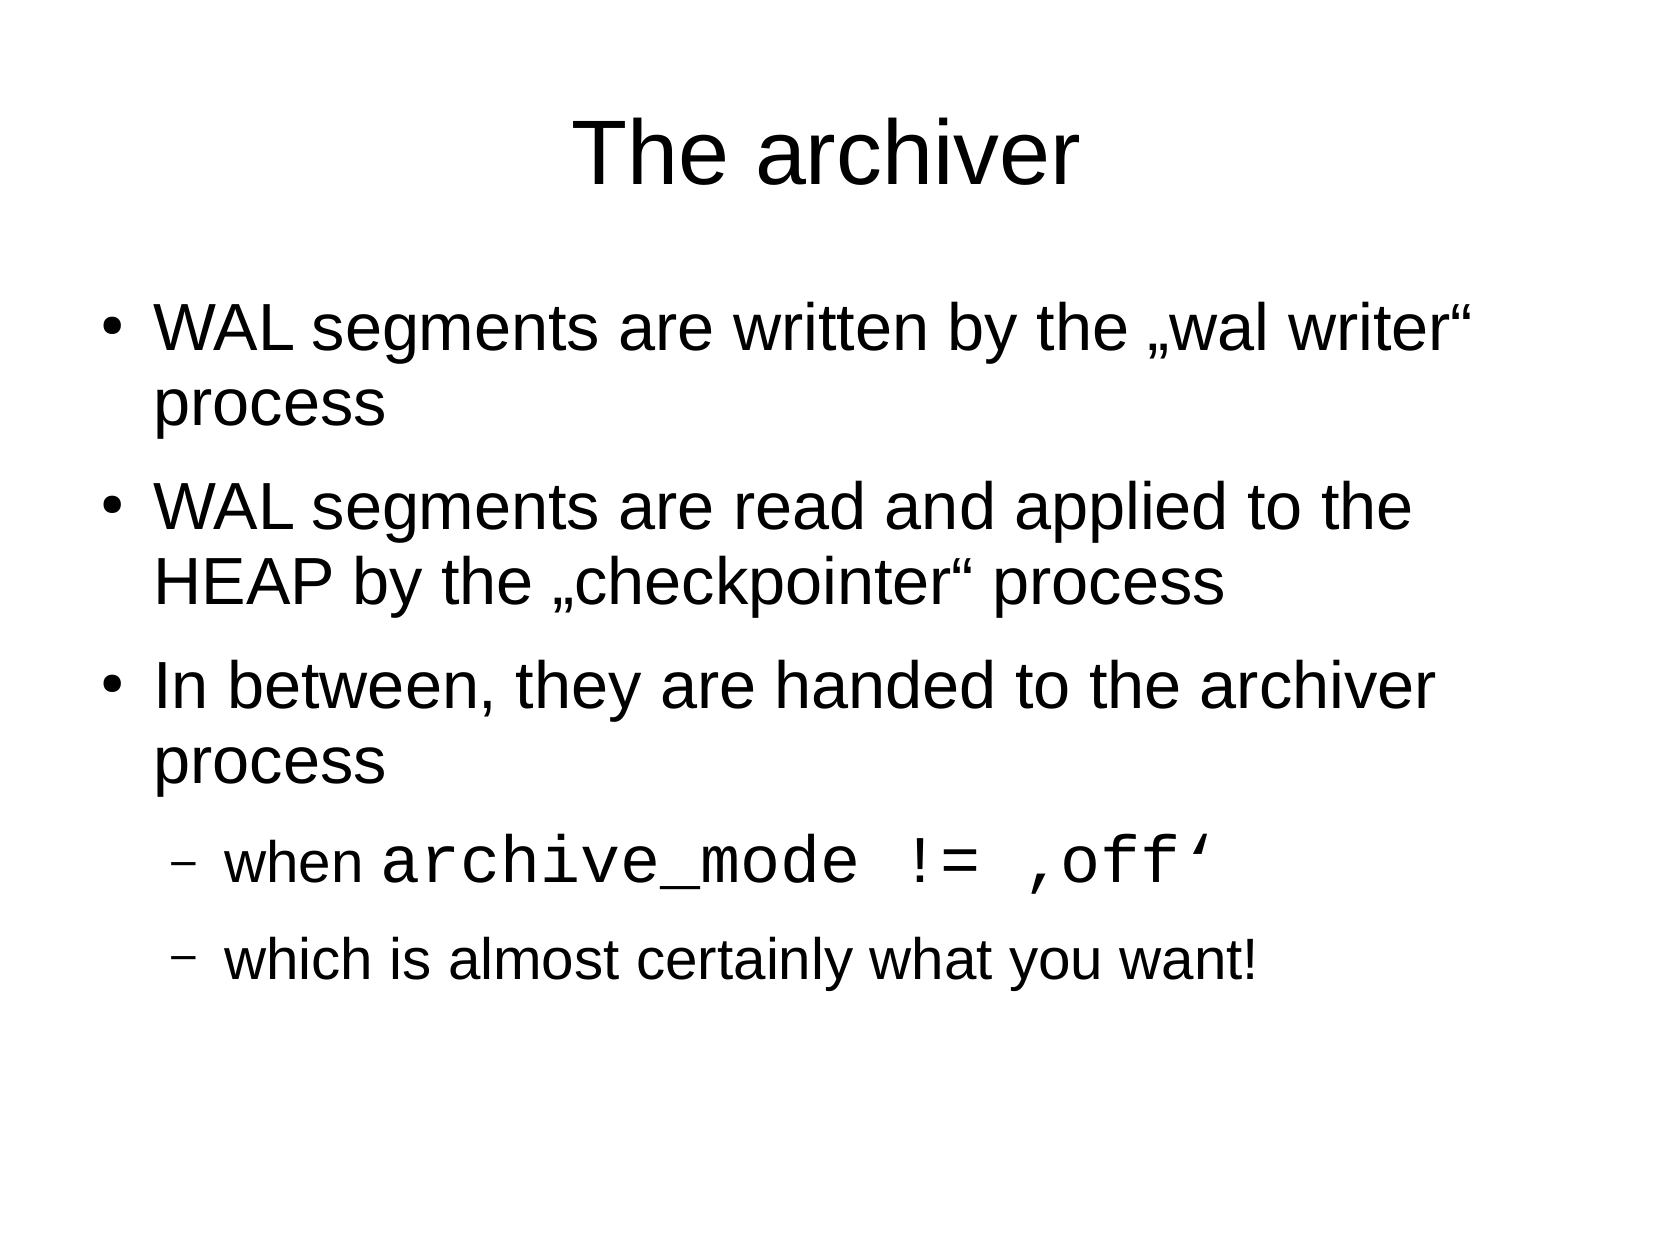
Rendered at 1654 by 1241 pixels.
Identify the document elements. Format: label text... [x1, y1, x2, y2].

title The archiver [82, 49, 1571, 257]
list WAL segments are written by the „wal writer“ process WAL segments are read and applied to the HEAP by the „checkpointer“ process In between, they are handed to the archiver process when archive_mode != ‚off‘ which is almost certainly what you want! [82, 290, 1571, 1010]
